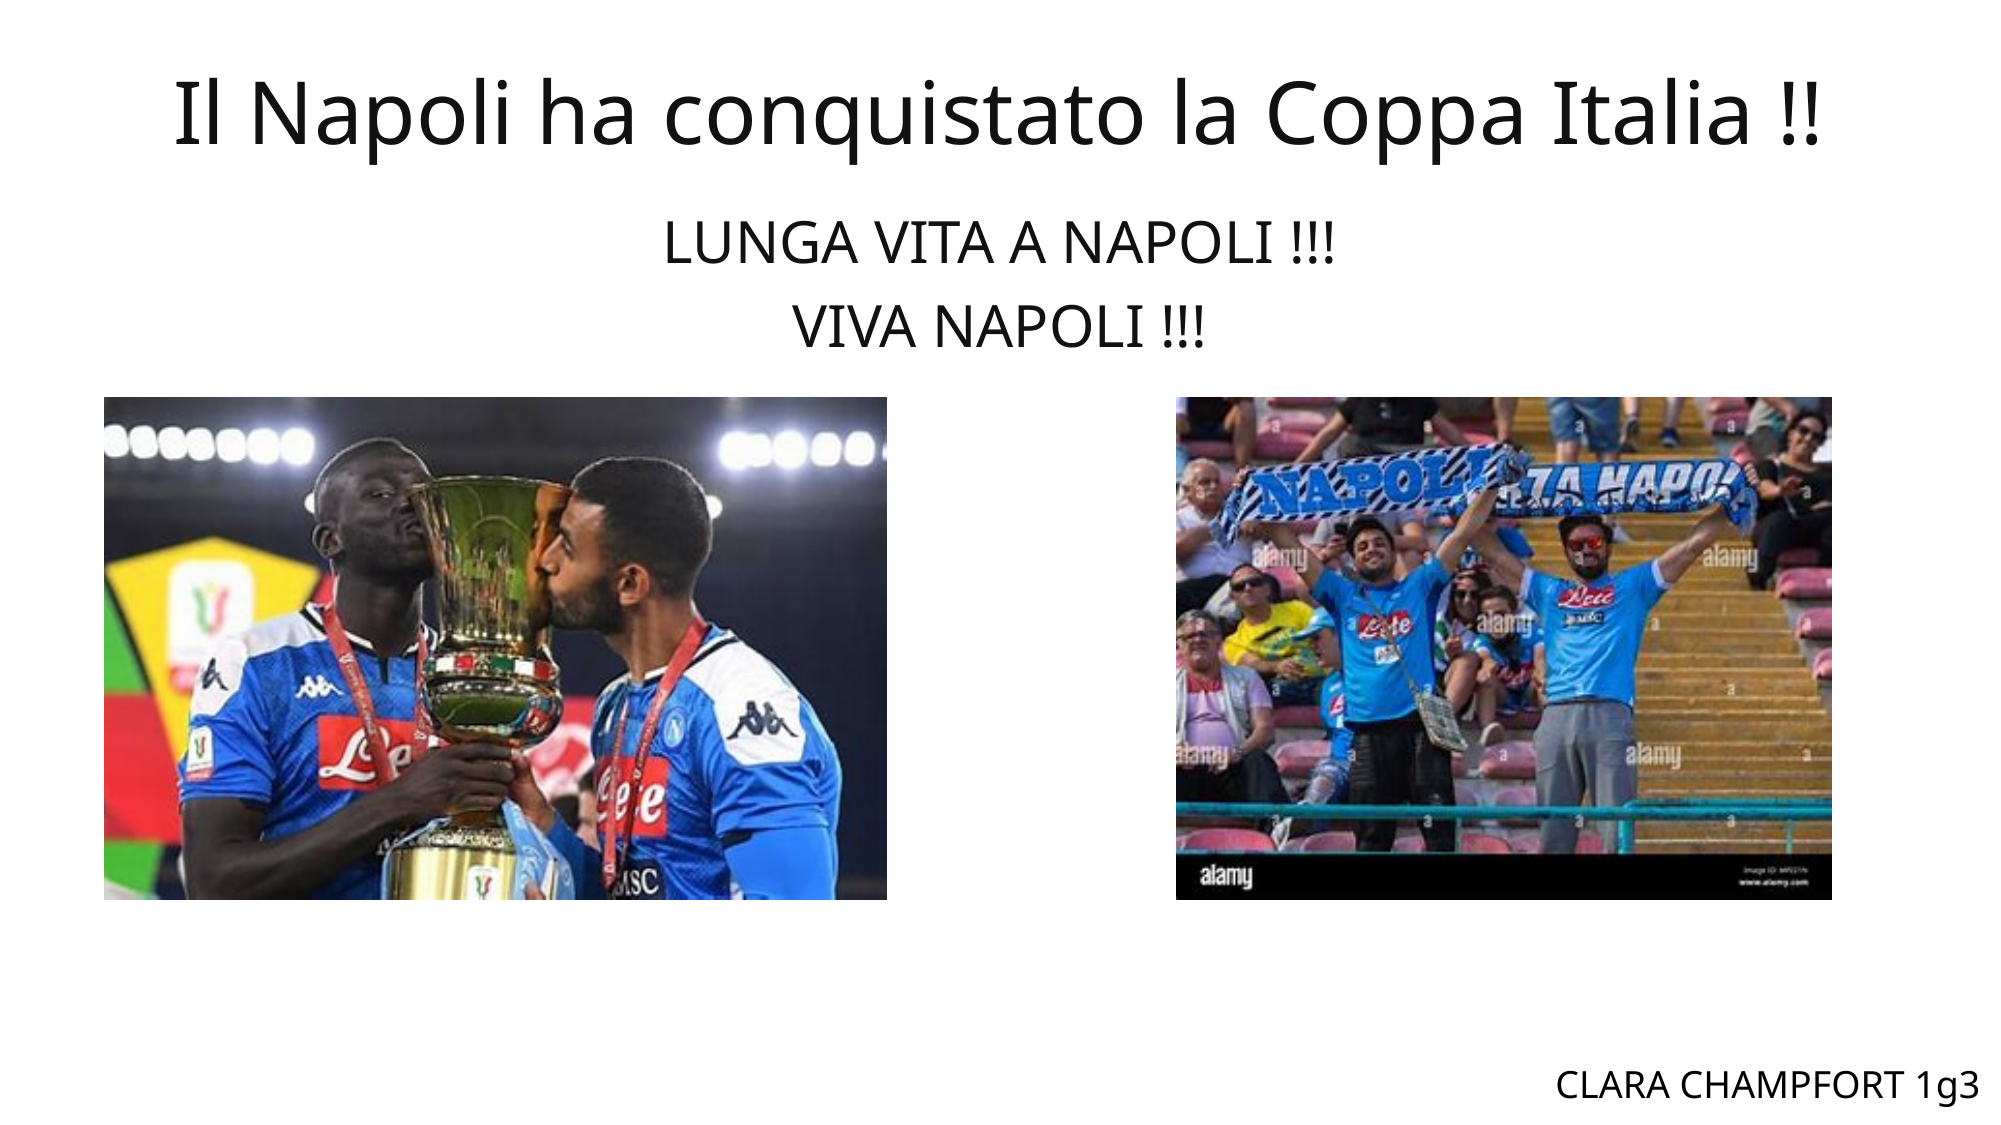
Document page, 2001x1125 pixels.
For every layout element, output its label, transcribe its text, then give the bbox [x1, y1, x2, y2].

list LUNGA VITA A NAPOLI !!! VIVA NAPOLI !!! [137, 205, 1863, 920]
picture [1176, 397, 1832, 900]
picture [104, 397, 887, 900]
title Il Napoli ha conquistato la Coppa Italia !! [137, 59, 1863, 205]
text_box CLARA CHAMPFORT 1g3 [1540, 1053, 2000, 1114]
